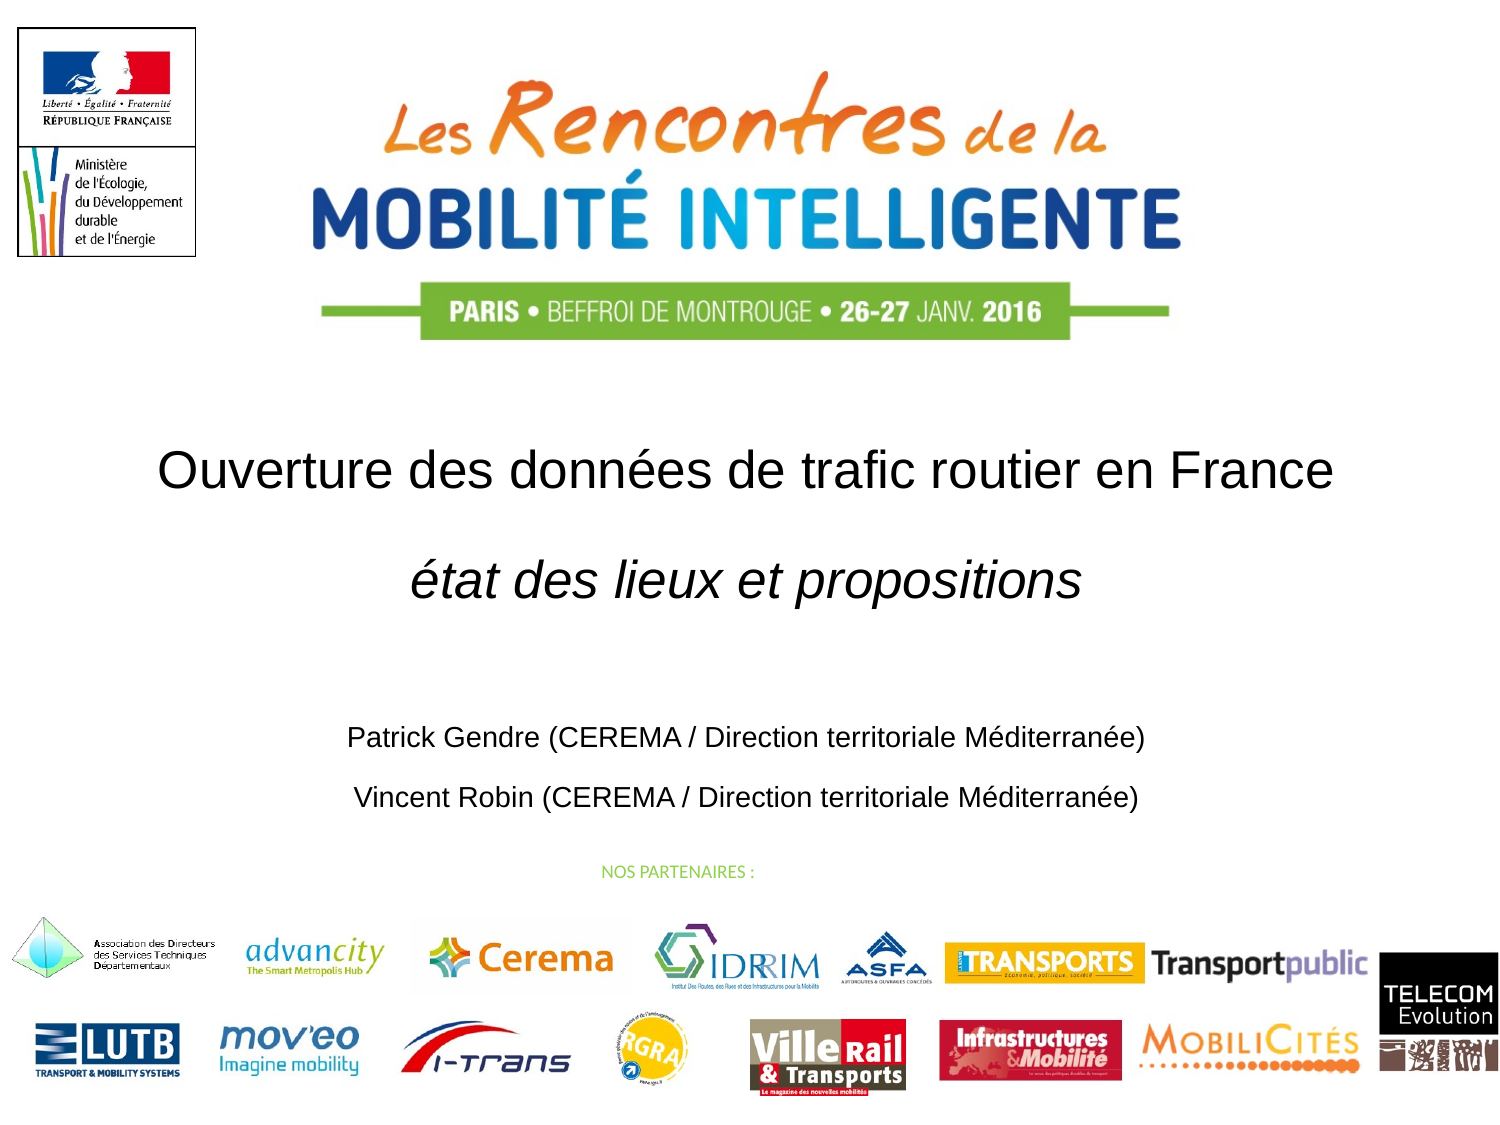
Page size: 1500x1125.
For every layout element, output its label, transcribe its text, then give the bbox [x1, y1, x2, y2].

picture [1, 905, 1500, 1096]
picture [298, 69, 1206, 343]
title Ouverture des données de trafic routier en France état des lieux et propositions Patrick Gendre (CEREMA / Direction territoriale Méditerranée) Vincent Robin (CEREMA / Direction territoriale Méditerranée) [100, 389, 1395, 710]
picture [17, 27, 196, 257]
